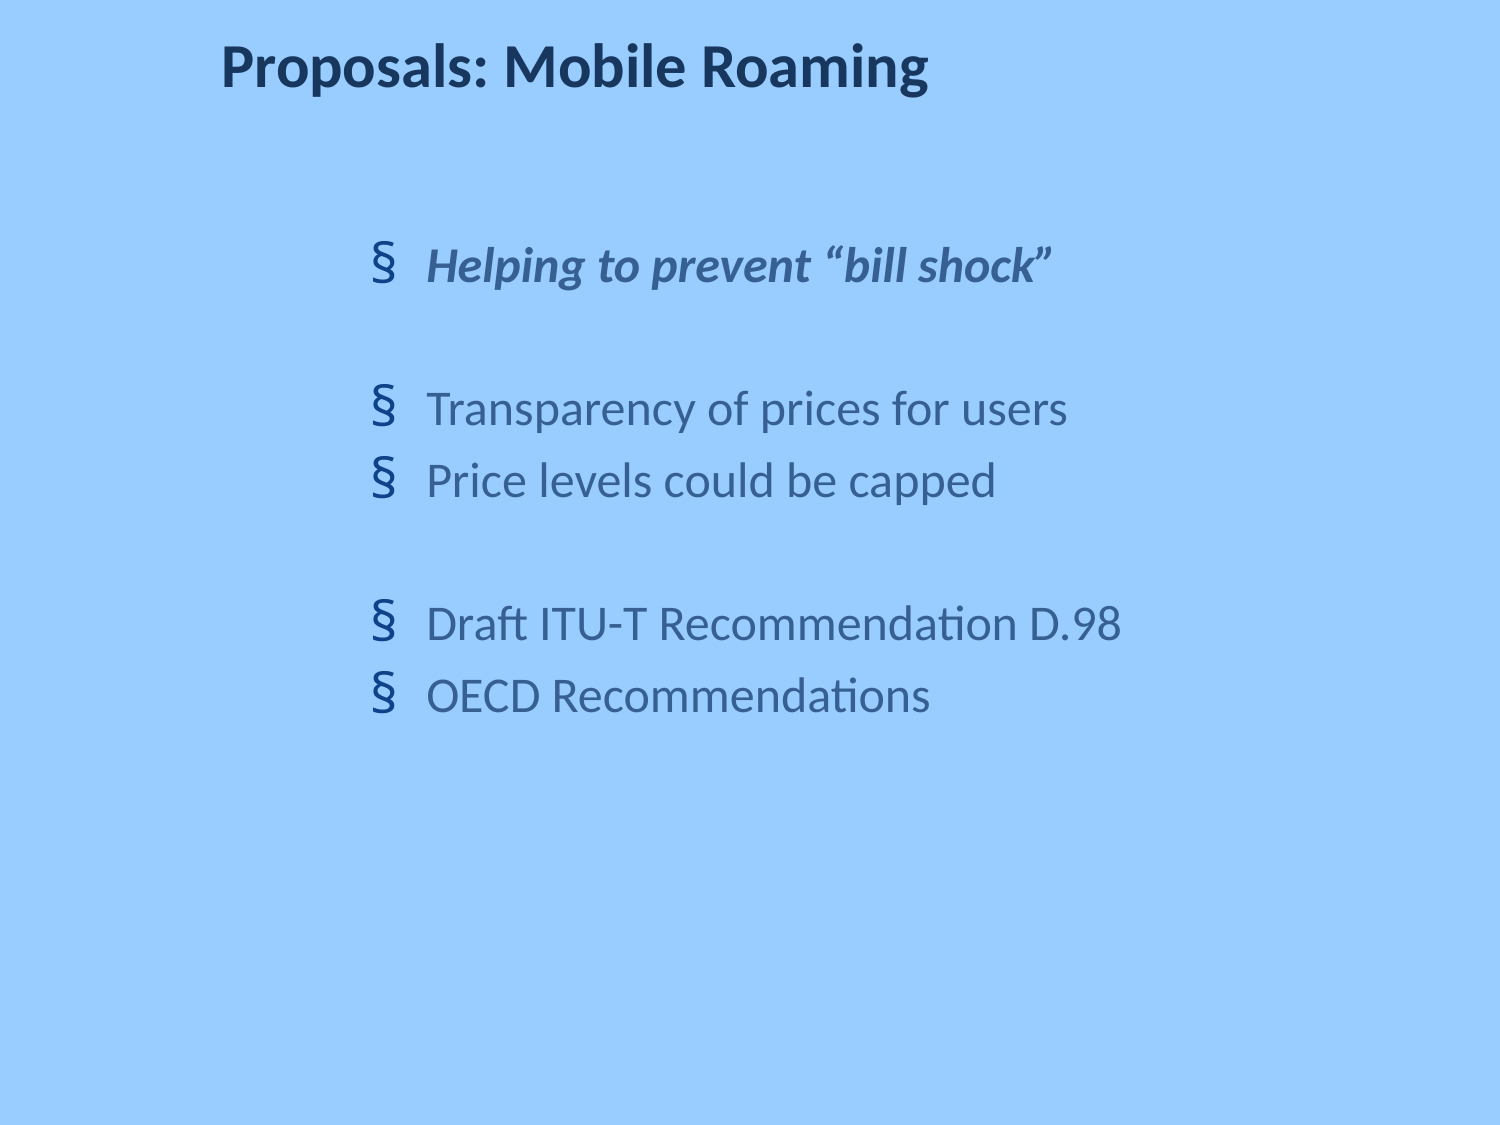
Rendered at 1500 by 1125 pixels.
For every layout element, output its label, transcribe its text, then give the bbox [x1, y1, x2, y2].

text_box Proposals: Mobile Roaming [206, 9, 1484, 109]
text_box Helping to prevent “bill shock” Transparency of prices for users Price levels could be capped Draft ITU-T Recommendation D.98 OECD Recommendations [354, 224, 1484, 945]
